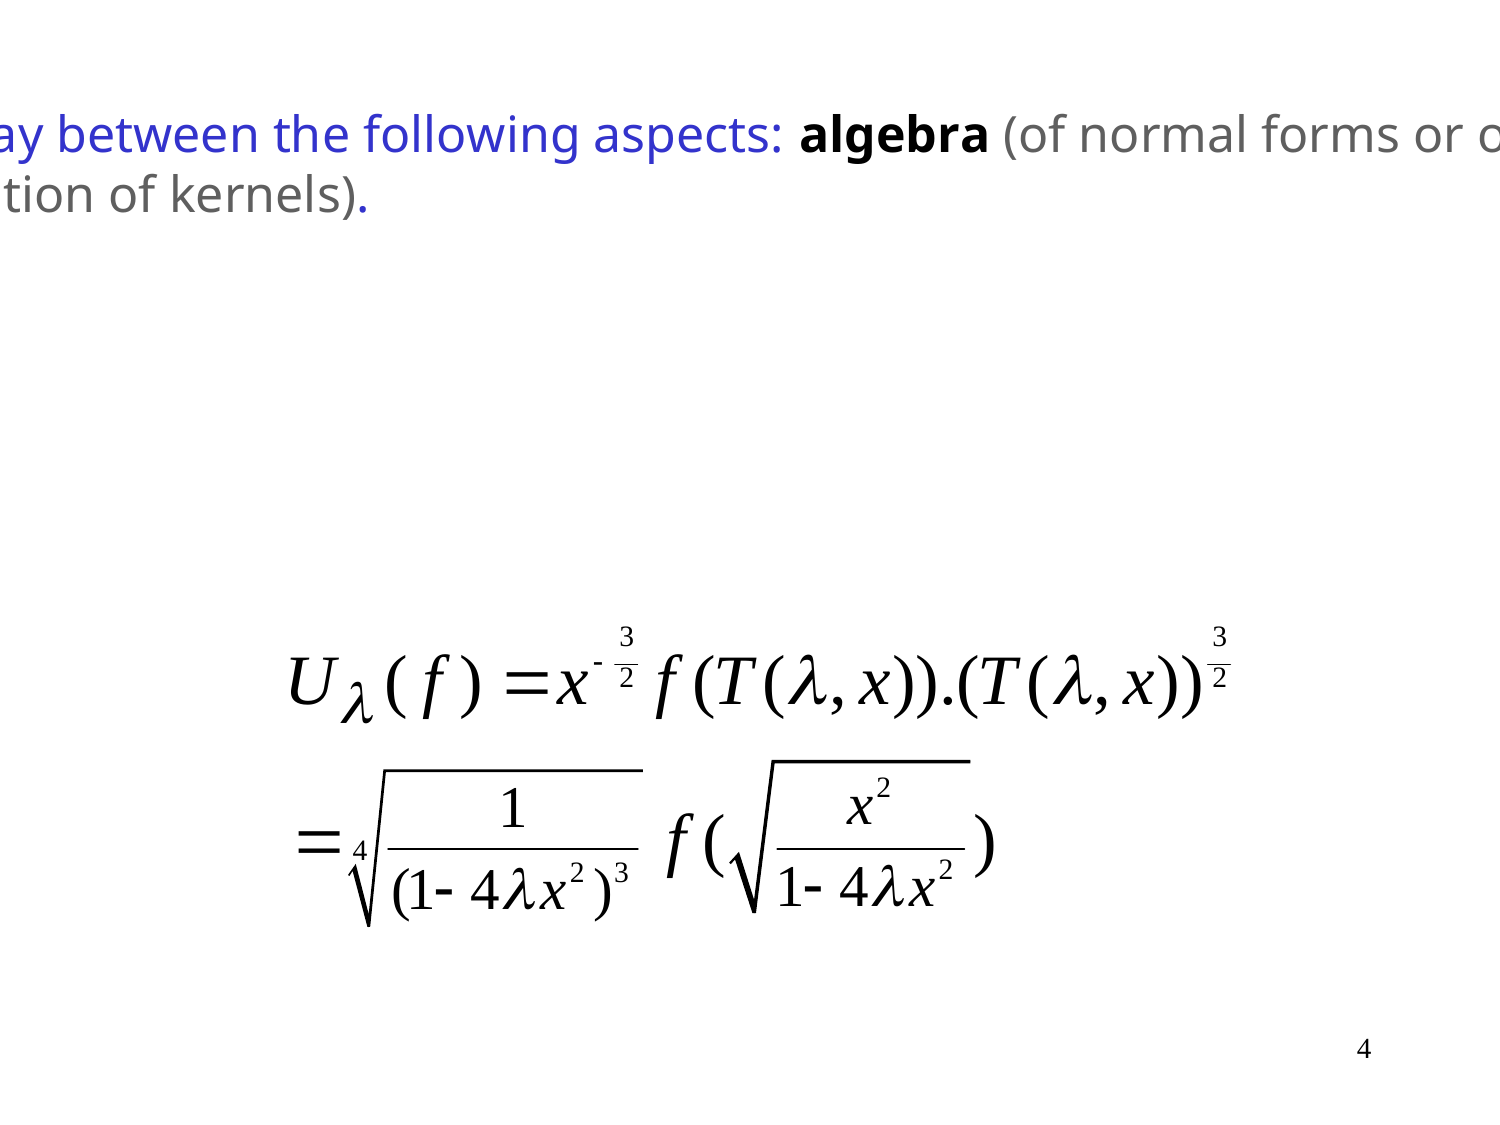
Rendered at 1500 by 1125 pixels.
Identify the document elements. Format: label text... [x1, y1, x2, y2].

chart [280, 609, 1244, 941]
text_box If we write these functions as exponentials, we are led to witness a surprising interplay between the following aspects: algebra (of normal forms or of the exponential formula), geometry (of one-parameter groups of transformations and their conjugates) and analysis (parametric Stieltjes moment problem and convolution of kernels). [0, 94, 1500, 350]
